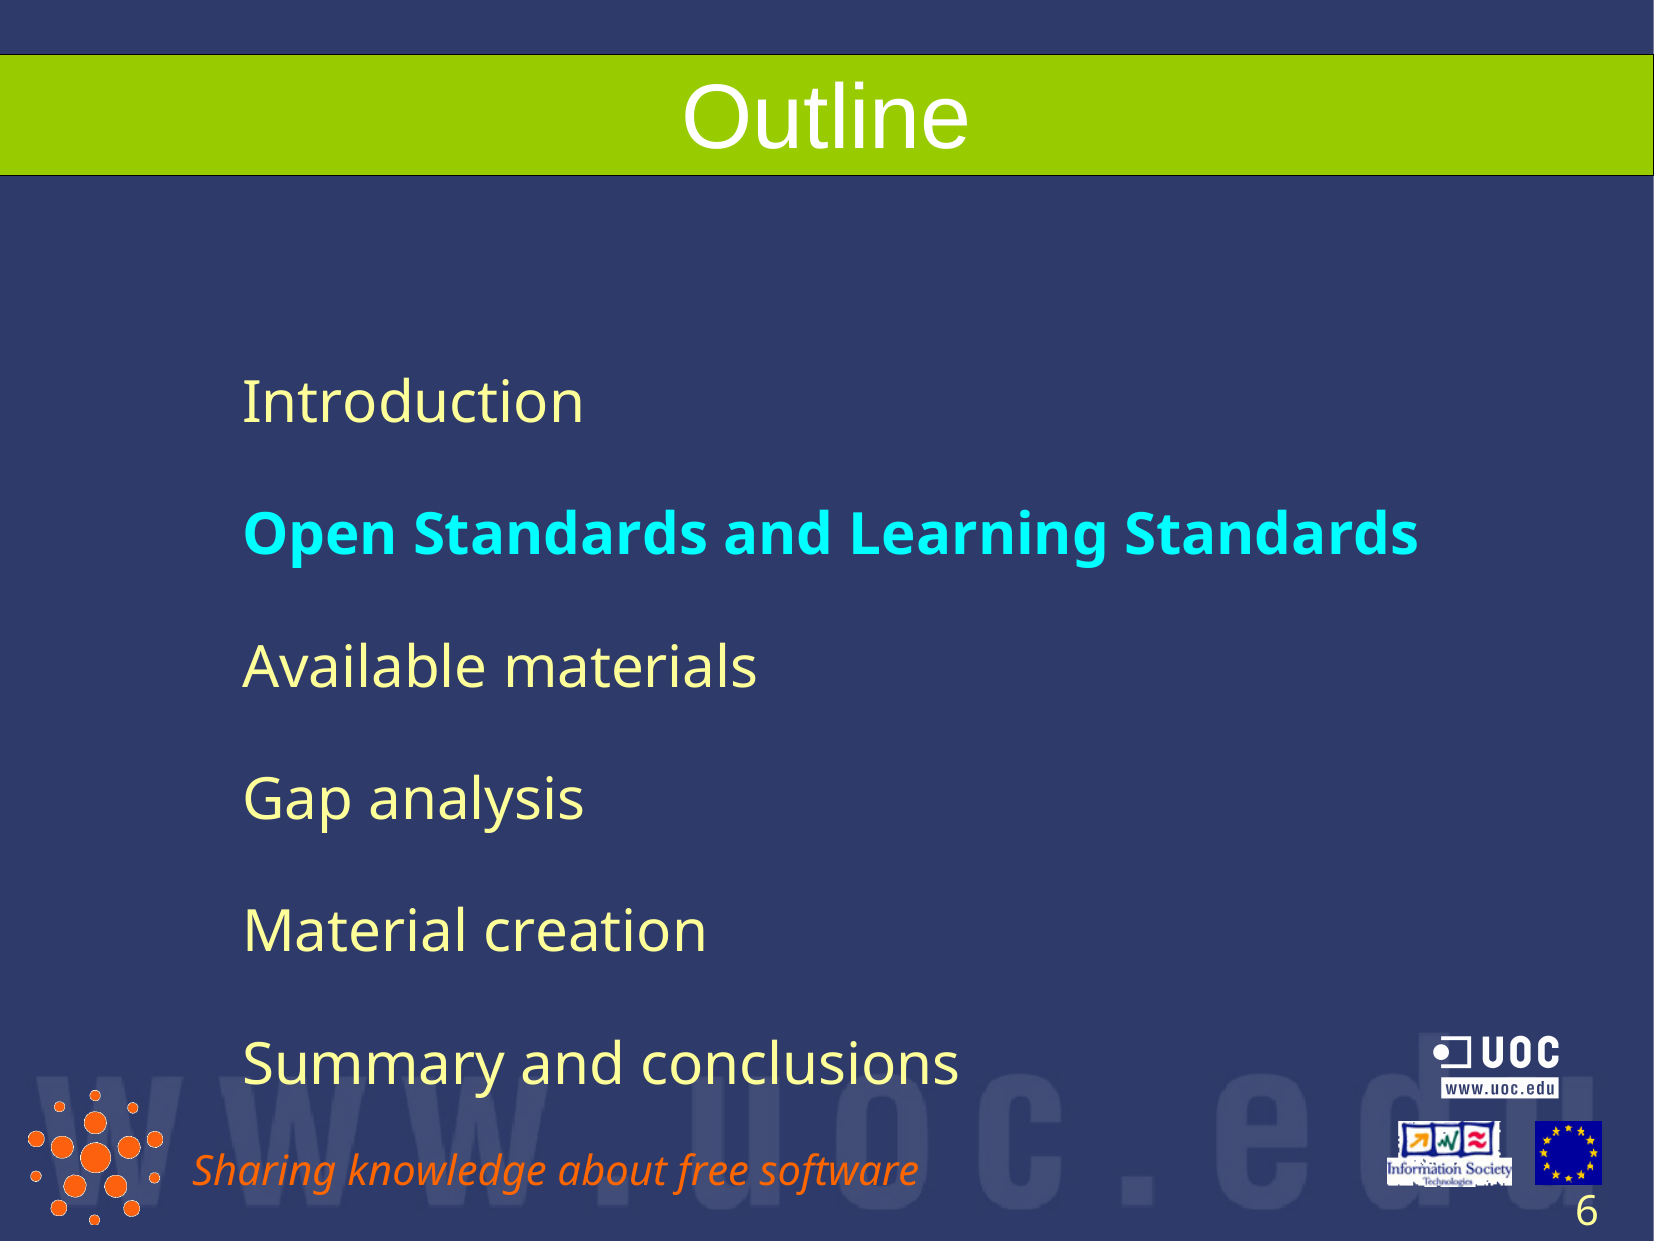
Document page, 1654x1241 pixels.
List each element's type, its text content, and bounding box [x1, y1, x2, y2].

text_box Introduction Open Standards and Learning Standards Available materials Gap analysis Material creation Summary and conclusions [206, 204, 1514, 1014]
picture [0, 0, 1654, 54]
title Outline [82, 48, 1571, 185]
picture [0, 176, 1654, 1241]
